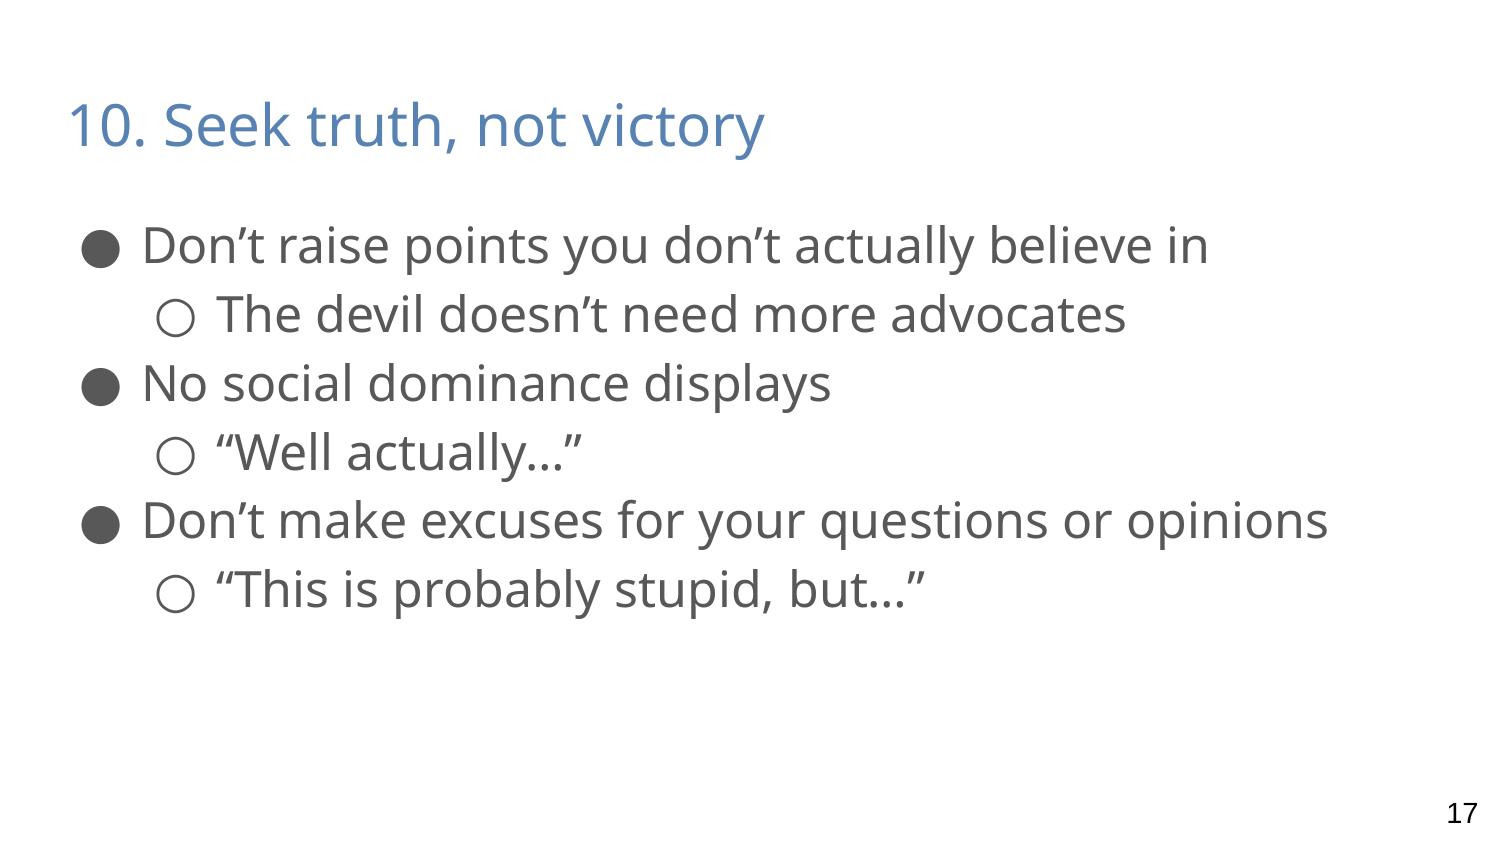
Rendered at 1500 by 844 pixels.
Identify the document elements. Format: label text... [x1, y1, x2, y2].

list Don’t raise points you don’t actually believe in The devil doesn’t need more advocates No social dominance displays “Well actually…” Don’t make excuses for your questions or opinions “This is probably stupid, but…” [51, 189, 1449, 750]
title 10. Seek truth, not victory [51, 72, 1449, 167]
slide_number <number> [1403, 779, 1494, 844]
